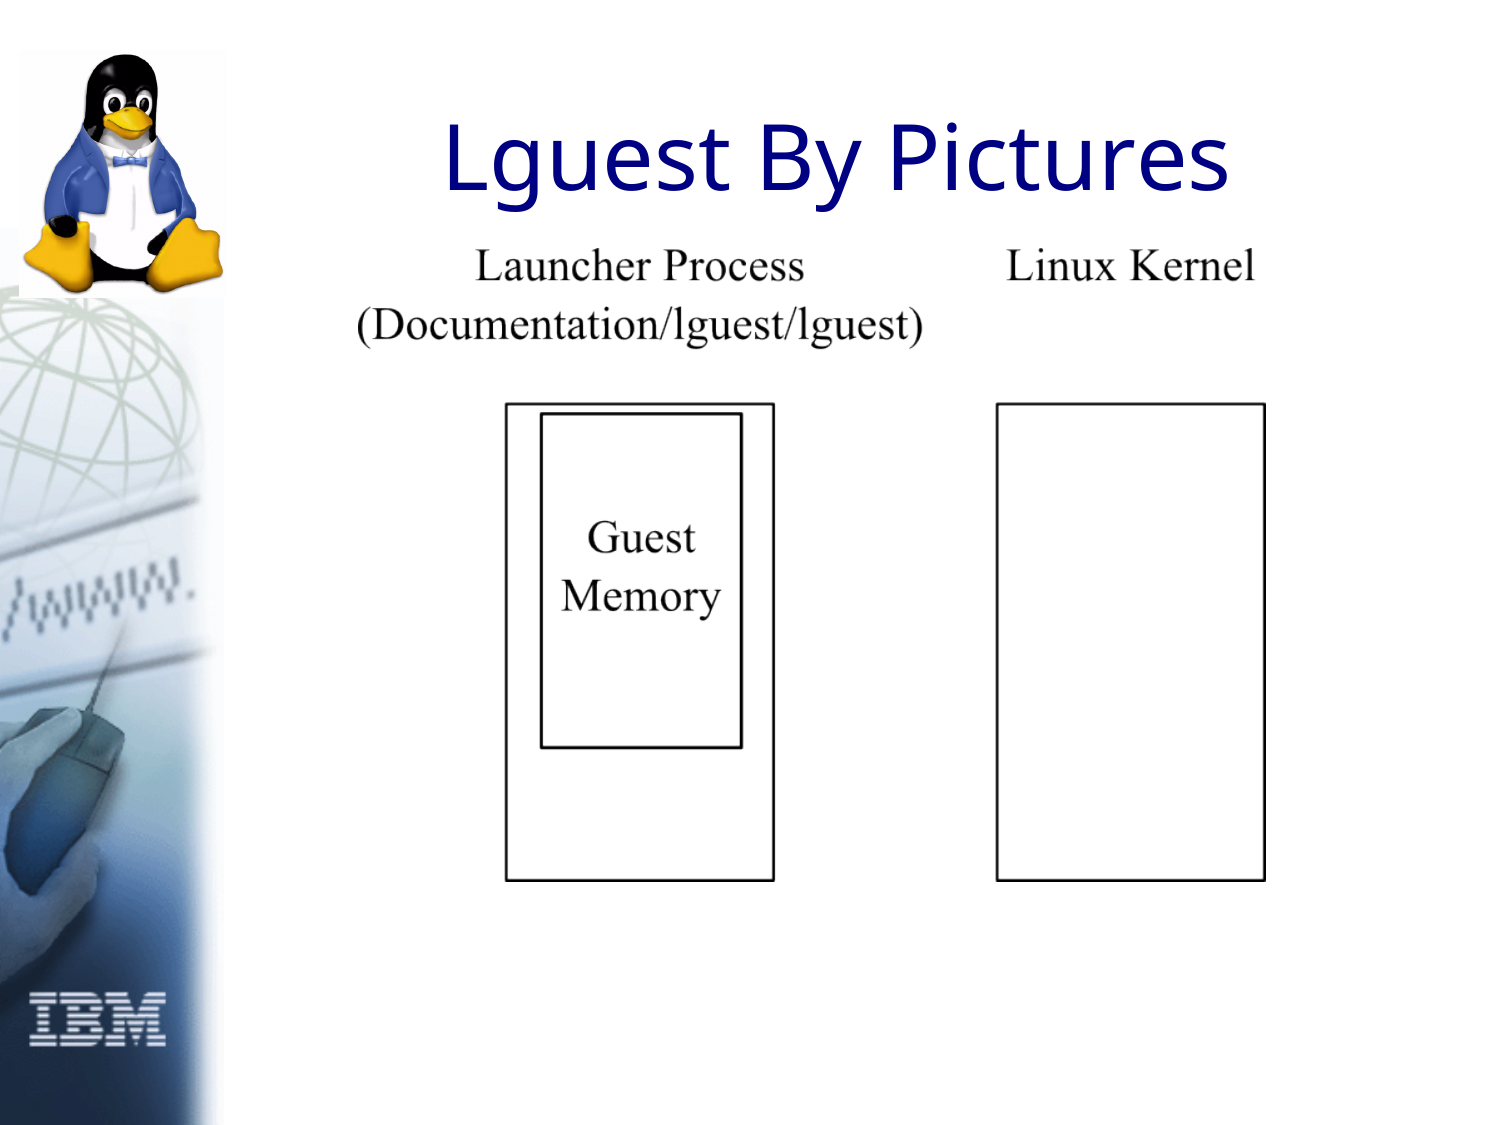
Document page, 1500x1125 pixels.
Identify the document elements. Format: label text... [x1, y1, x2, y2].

picture [358, 248, 1266, 882]
title Lguest By Pictures [262, 37, 1413, 273]
